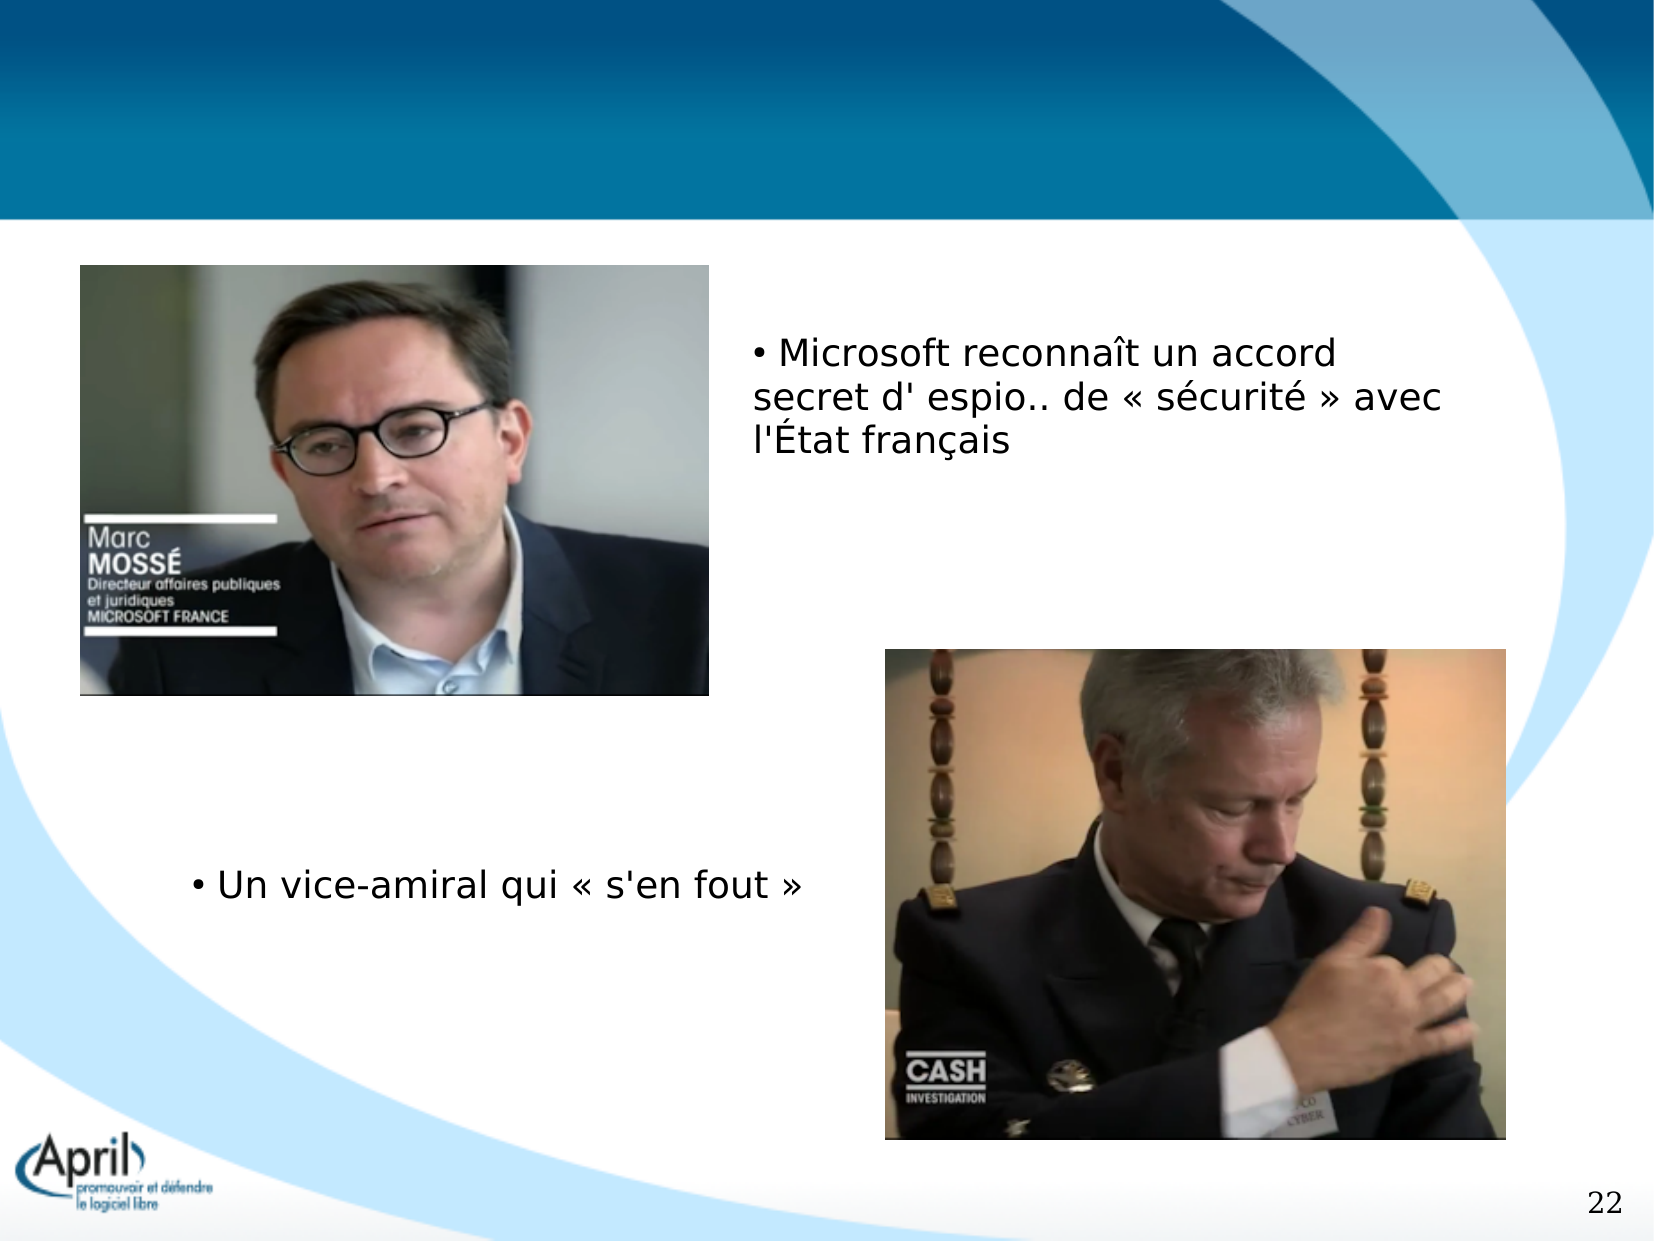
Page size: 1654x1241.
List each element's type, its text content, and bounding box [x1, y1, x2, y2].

text_box Microsoft reconnaît un accord secret d' espio.. de « sécurité » avec l'État français [738, 324, 1477, 471]
picture [0, 0, 1654, 1241]
text_box Un vice-amiral qui « s'en fout » [177, 856, 945, 959]
